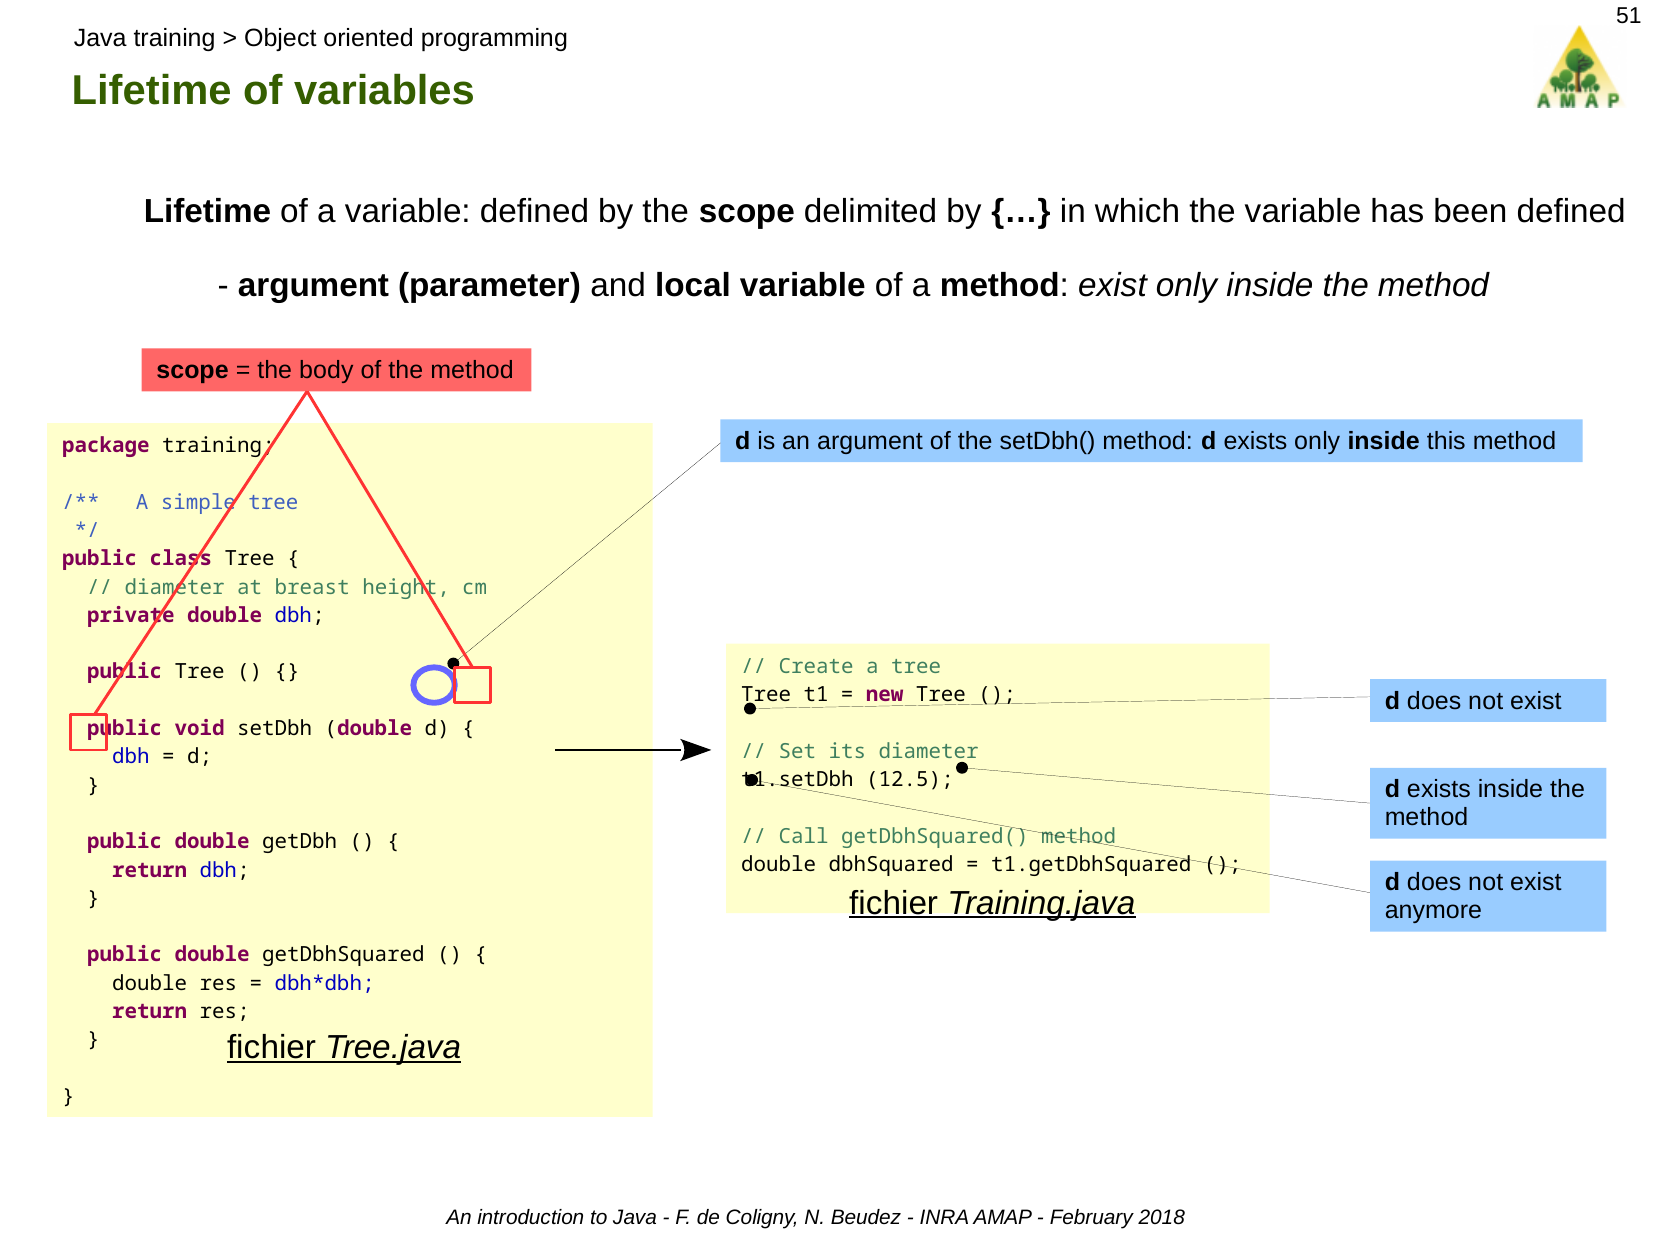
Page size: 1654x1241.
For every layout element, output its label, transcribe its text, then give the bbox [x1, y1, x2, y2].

text_box Java training > Object oriented programming [59, 16, 1004, 60]
text_box package training; /** A simple tree */ public class Tree { // diameter at breast height, cm private double dbh; public Tree () {} public void setDbh (double d) { dbh = d; } public double getDbh () { return dbh; } public double getDbhSquared () { double res = dbh*dbh; return res; } } [329, 423, 653, 652]
text_box fichier Training.java [834, 876, 1155, 929]
picture [1533, 25, 1627, 108]
text_box d exists inside the method [1370, 767, 1607, 839]
text_box Lifetime of a variable: defined by the scope delimited by {…} in which the variable has been defined - argument (parameter) and local variable of a method: exist only inside the method [129, 184, 1654, 422]
text_box d is an argument of the setDbh() method: d exists only inside this method [720, 422, 1583, 463]
text_box Lifetime of variables [56, 59, 1513, 121]
text_box d does not exist [1370, 679, 1607, 722]
text_box d does not exist anymore [1370, 860, 1607, 932]
text_box // Create a tree Tree t1 = new Tree (); // Set its diameter t1.setDbh (12.5); // Call getDbhSquared() method double dbhSquared = t1.getDbhSquared (); [726, 643, 1270, 877]
text_box package training; /** A simple tree */ public class Tree { // diameter at breast height, cm private double dbh; public Tree () {} public void setDbh (double d) { dbh = d; } public double getDbh () { return dbh; } public double getDbhSquared () { double res = dbh*dbh; return res; } } [47, 423, 653, 1021]
text_box fichier Tree.java [212, 1021, 479, 1074]
